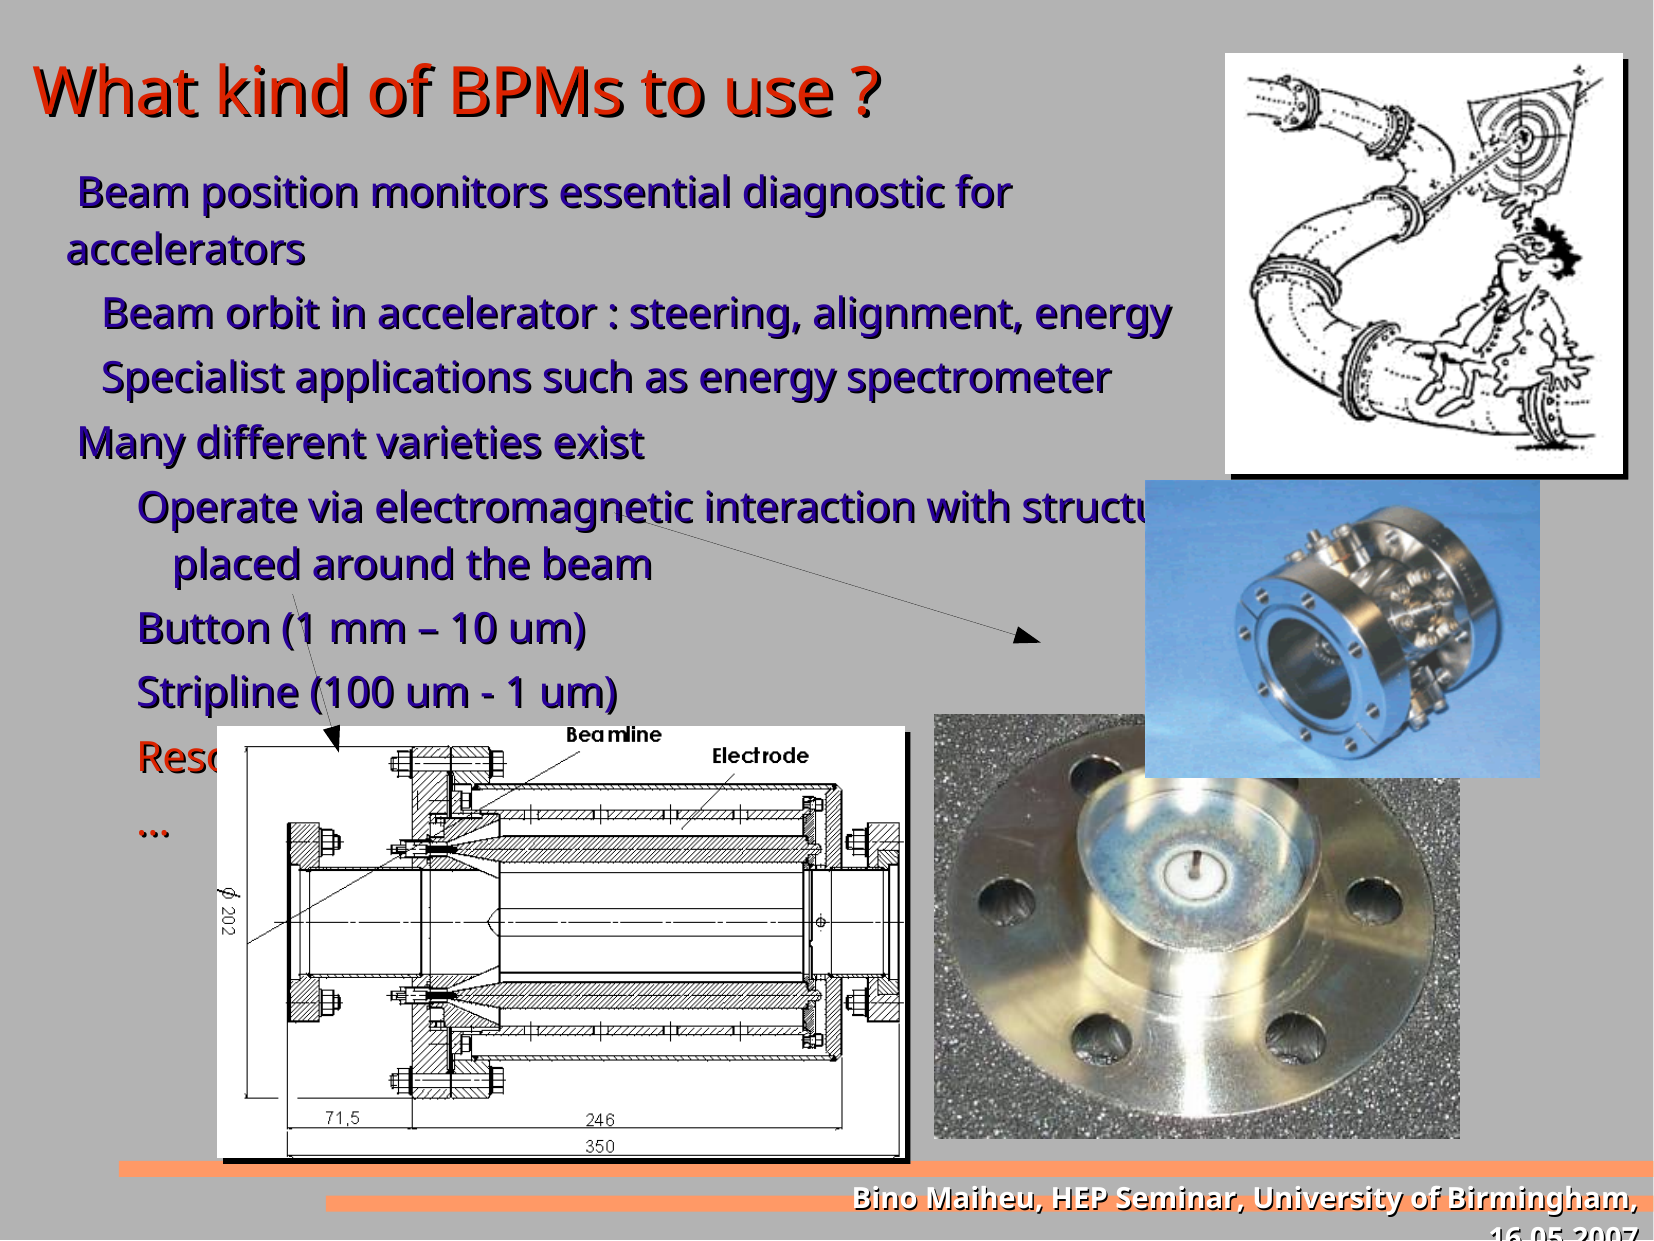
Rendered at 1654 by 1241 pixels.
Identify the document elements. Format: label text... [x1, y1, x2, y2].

text_box Beam position monitors essential diagnostic for accelerators Beam orbit in accelerator : steering, alignment, energy Specialist applications such as energy spectrometer Many different varieties exist Operate via electromagnetic interaction with structure placed around the beam Button (1 mm – 10 um) Stripline (100 um - 1 um) Resonant cavity (1 um - 20 nm) ... [50, 154, 1231, 731]
text_box Bino Maiheu, HEP Seminar, University of Birmingham, 16.05.2007 [684, 1170, 1654, 1221]
picture [934, 480, 1540, 1139]
picture [217, 726, 905, 1158]
text_box What kind of BPMs to use ? [17, 35, 1642, 131]
picture [1225, 53, 1623, 474]
